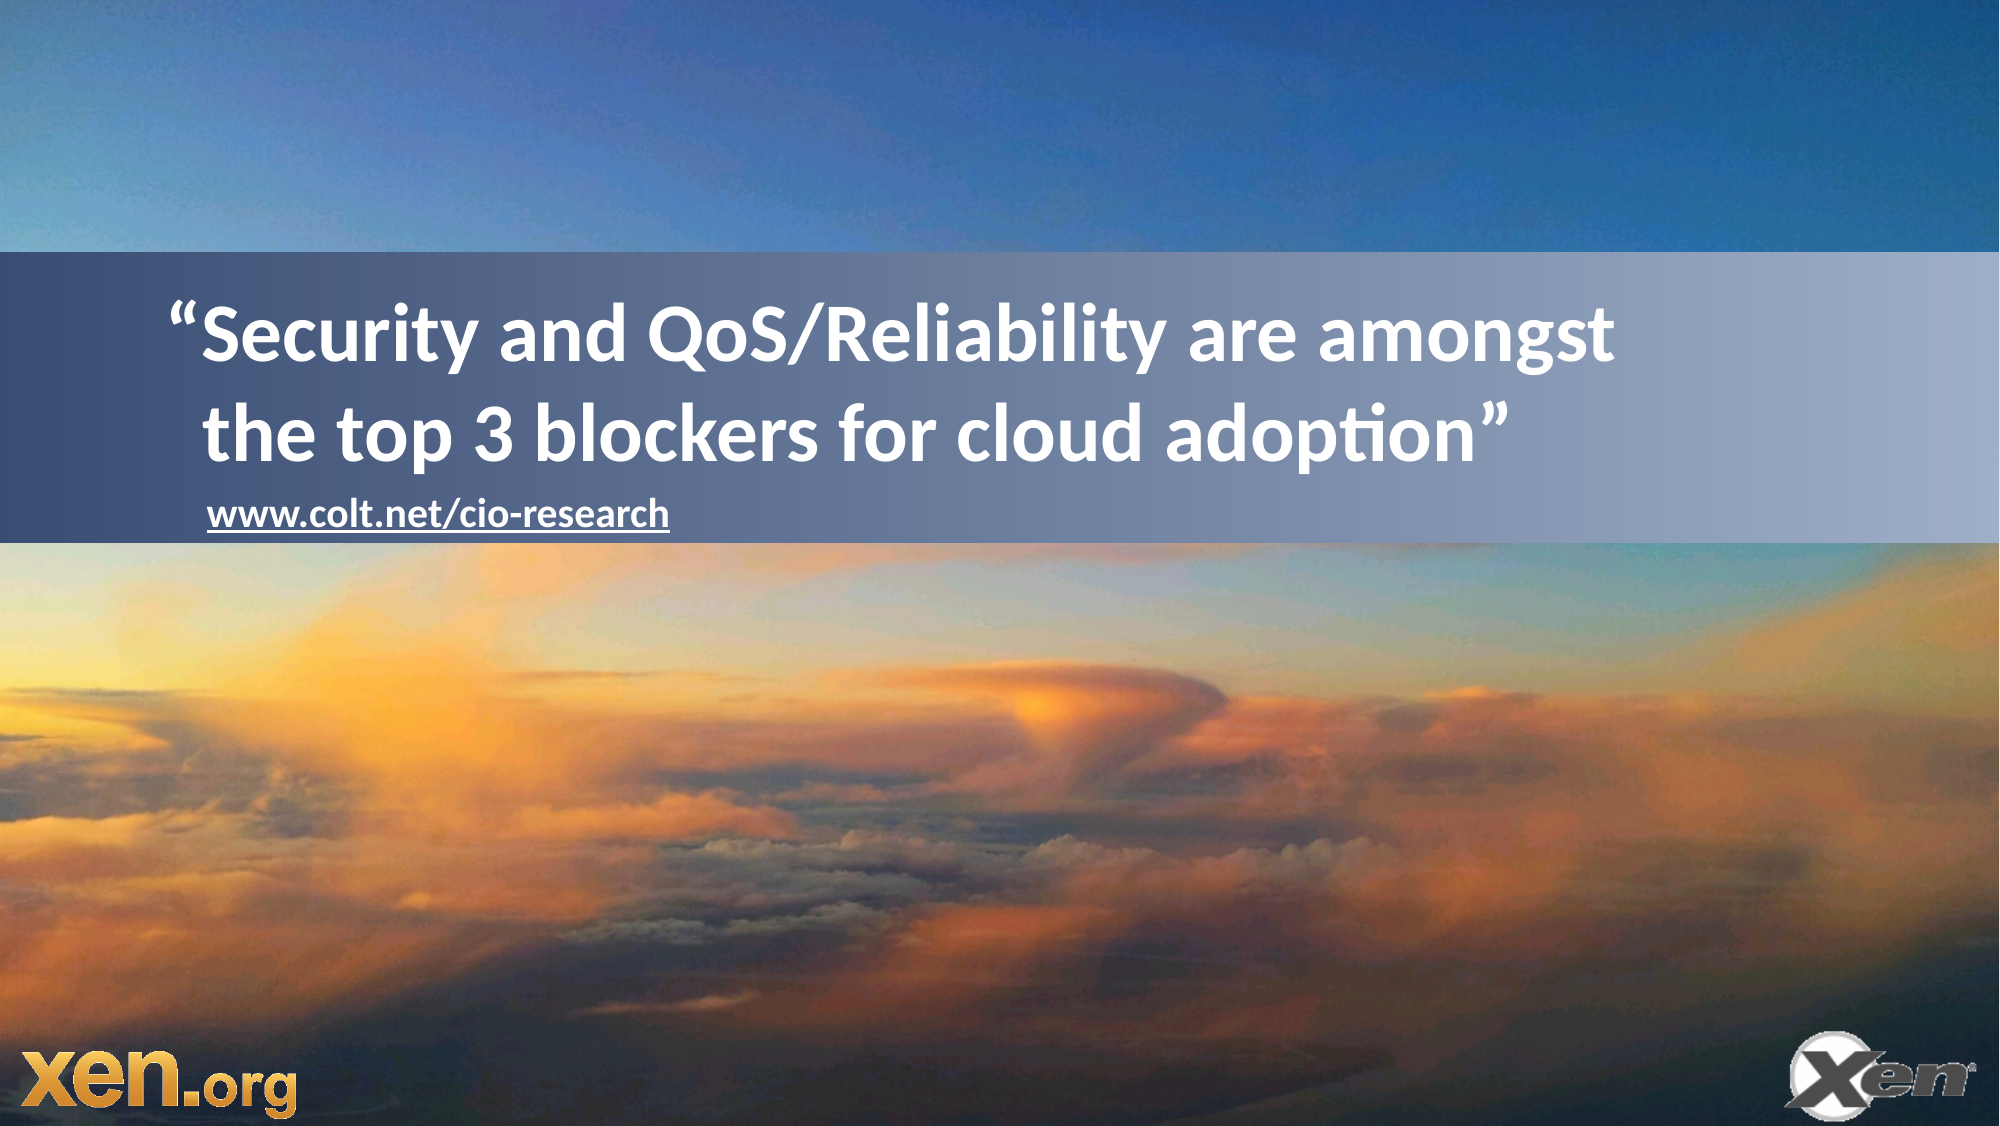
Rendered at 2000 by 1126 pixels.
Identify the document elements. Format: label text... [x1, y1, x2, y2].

title “Security and QoS/Reliability are amongst the top 3 blockers for cloud adoption” [149, 252, 1850, 504]
text_box www.colt.net/cio-research [191, 478, 686, 544]
picture [0, 0, 2000, 1126]
table_cell Dom0 OS: CentOS, Debian, Fedora, NetBSD, OpenSuse, RHEL 5.x, Solaris 11, … [1779, 1030, 1989, 1126]
